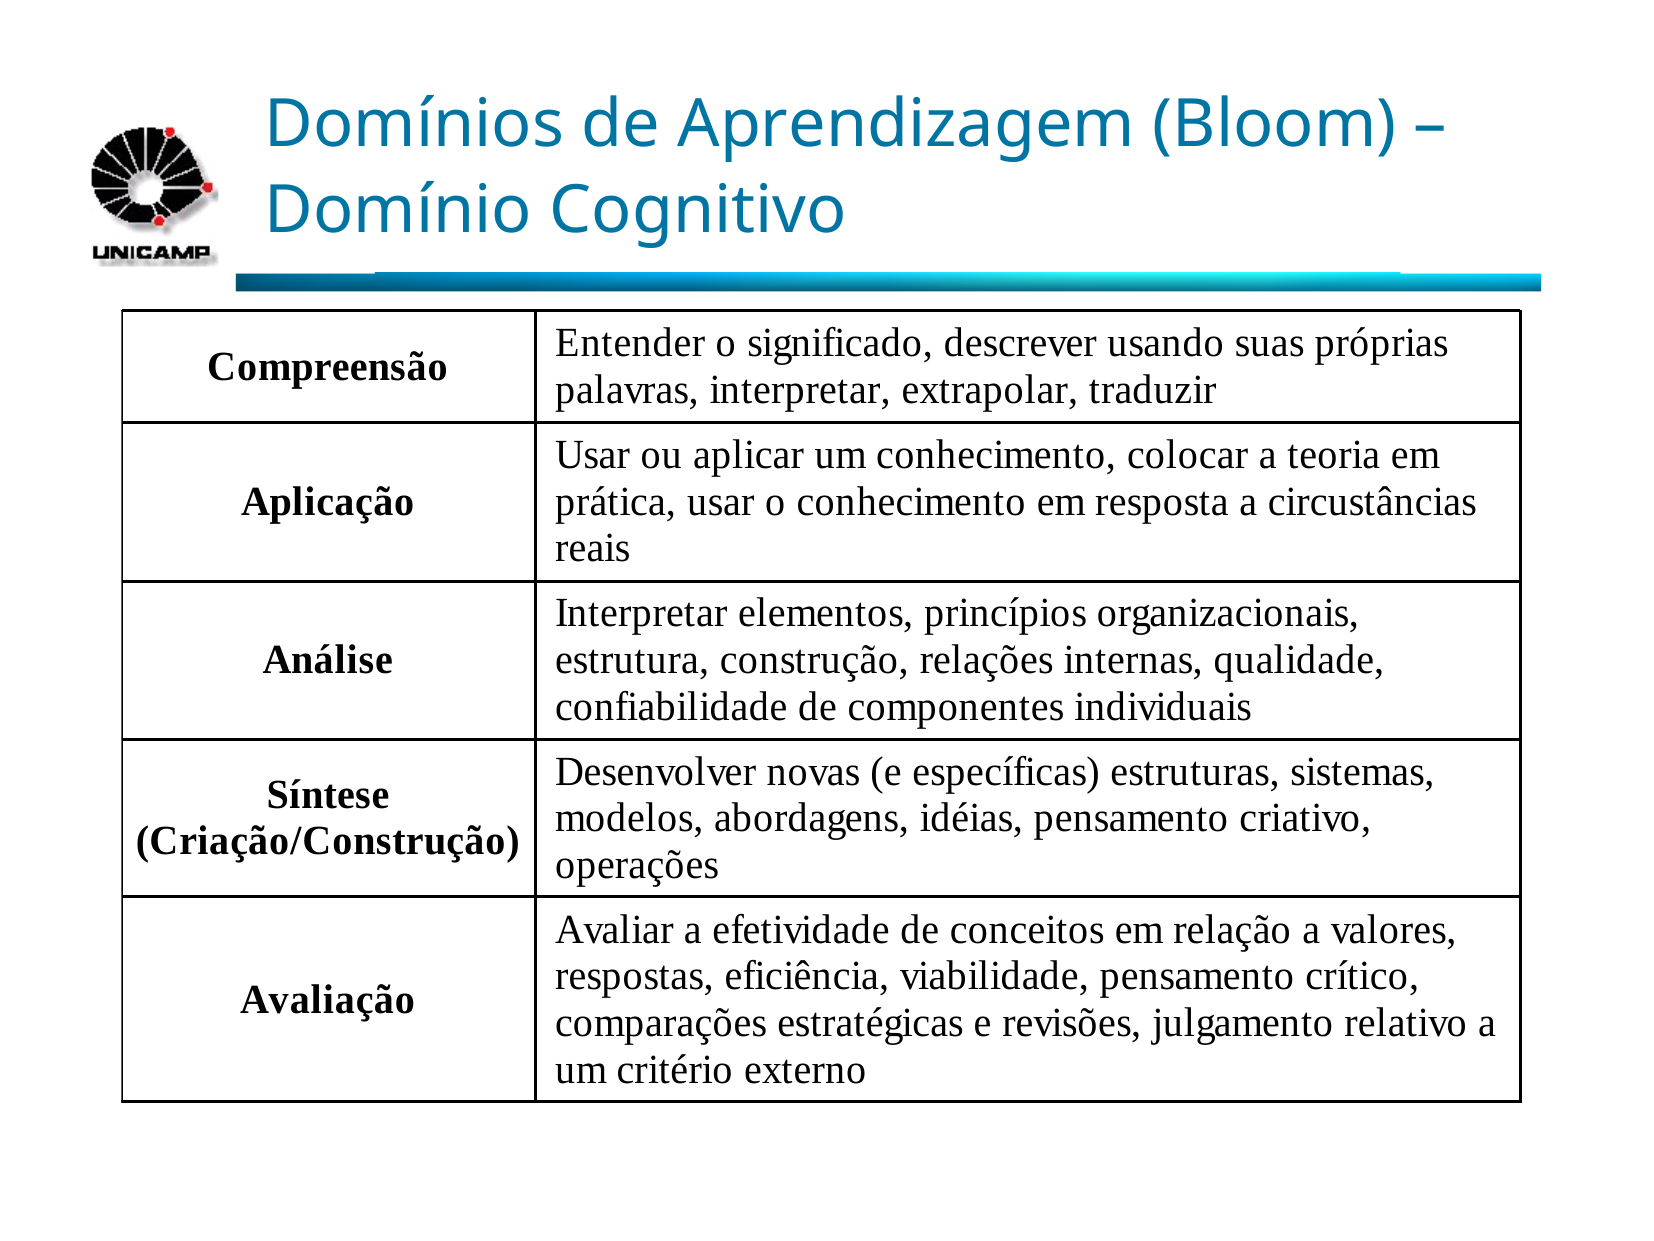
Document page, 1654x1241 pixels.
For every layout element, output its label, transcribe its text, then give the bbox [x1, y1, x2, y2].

title Domínios de Aprendizagem (Bloom) – Domínio Cognitivo [264, 42, 1534, 250]
chart [121, 309, 1522, 1157]
picture [125, 272, 1654, 295]
